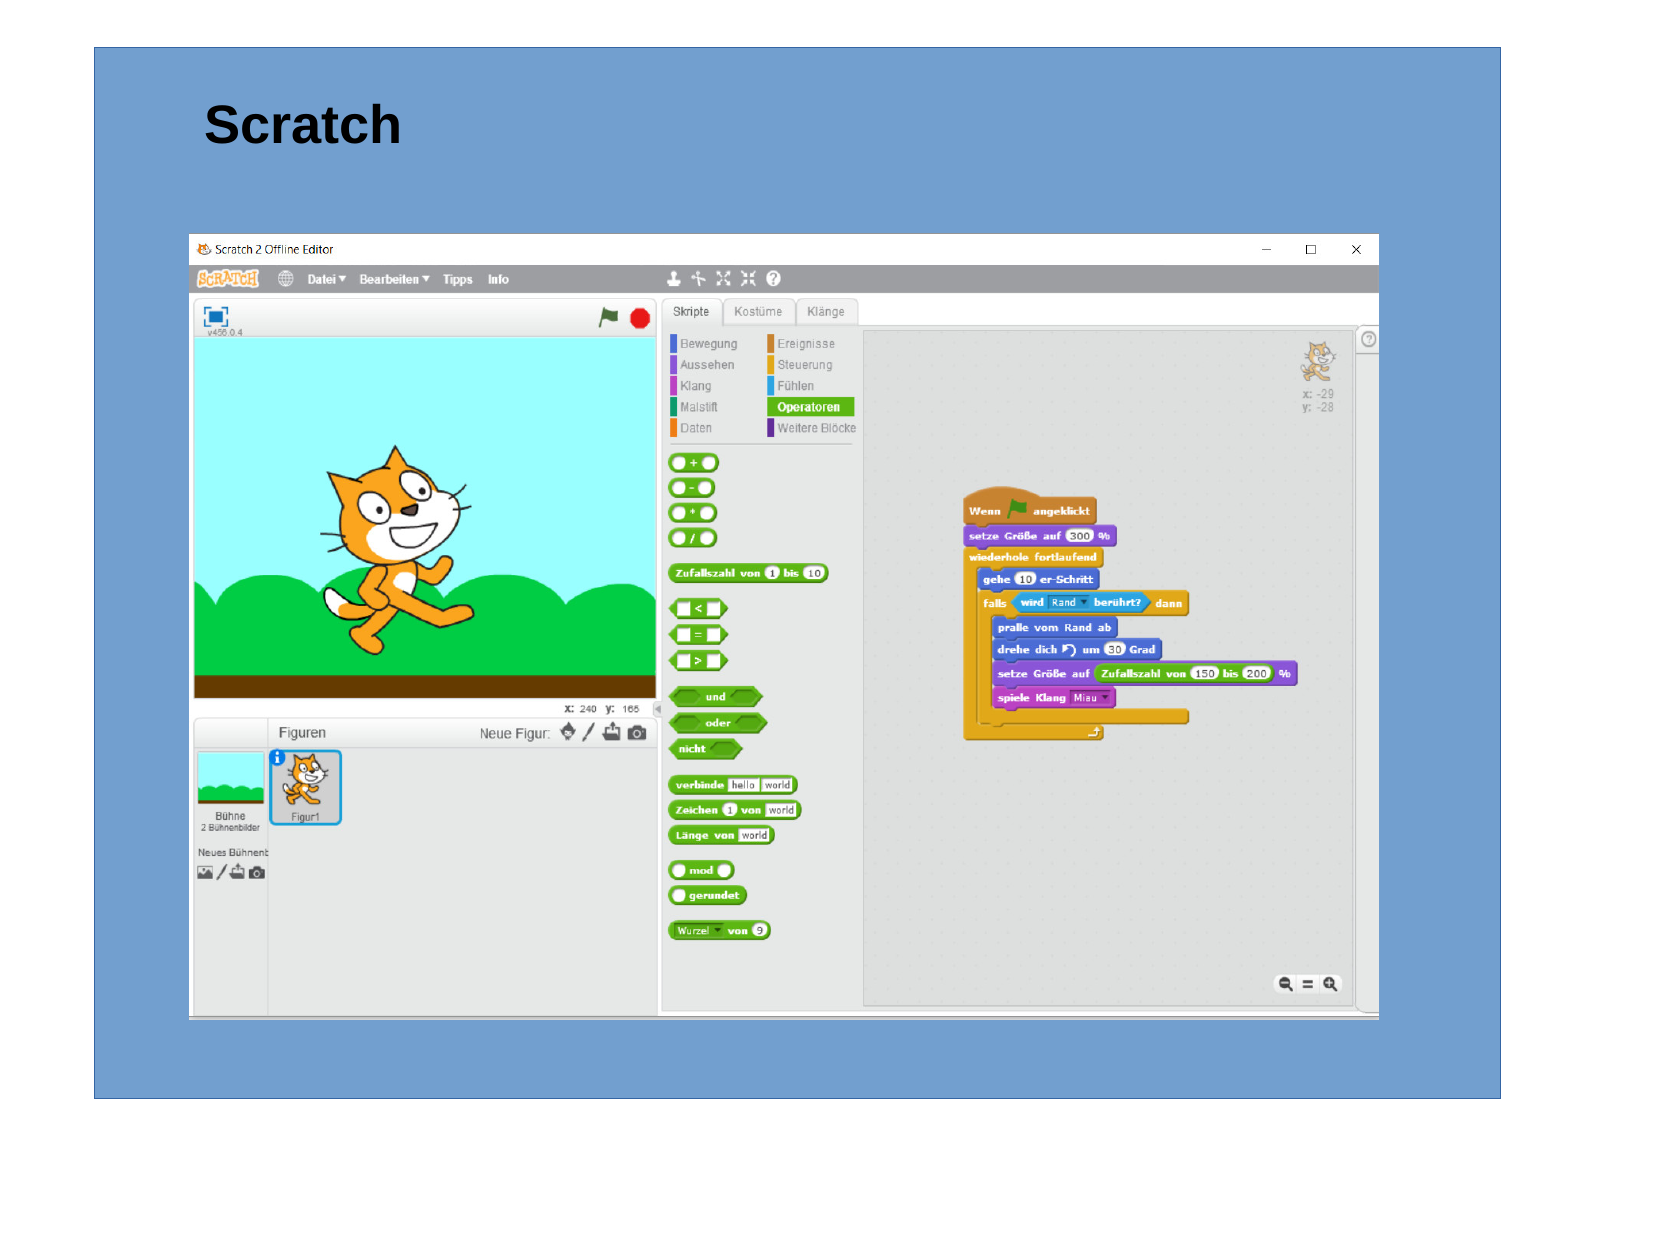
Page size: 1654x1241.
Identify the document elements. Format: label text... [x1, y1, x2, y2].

text_box Scratch [189, 86, 1102, 214]
text_box [94, 47, 1501, 1099]
picture [189, 233, 1379, 1020]
